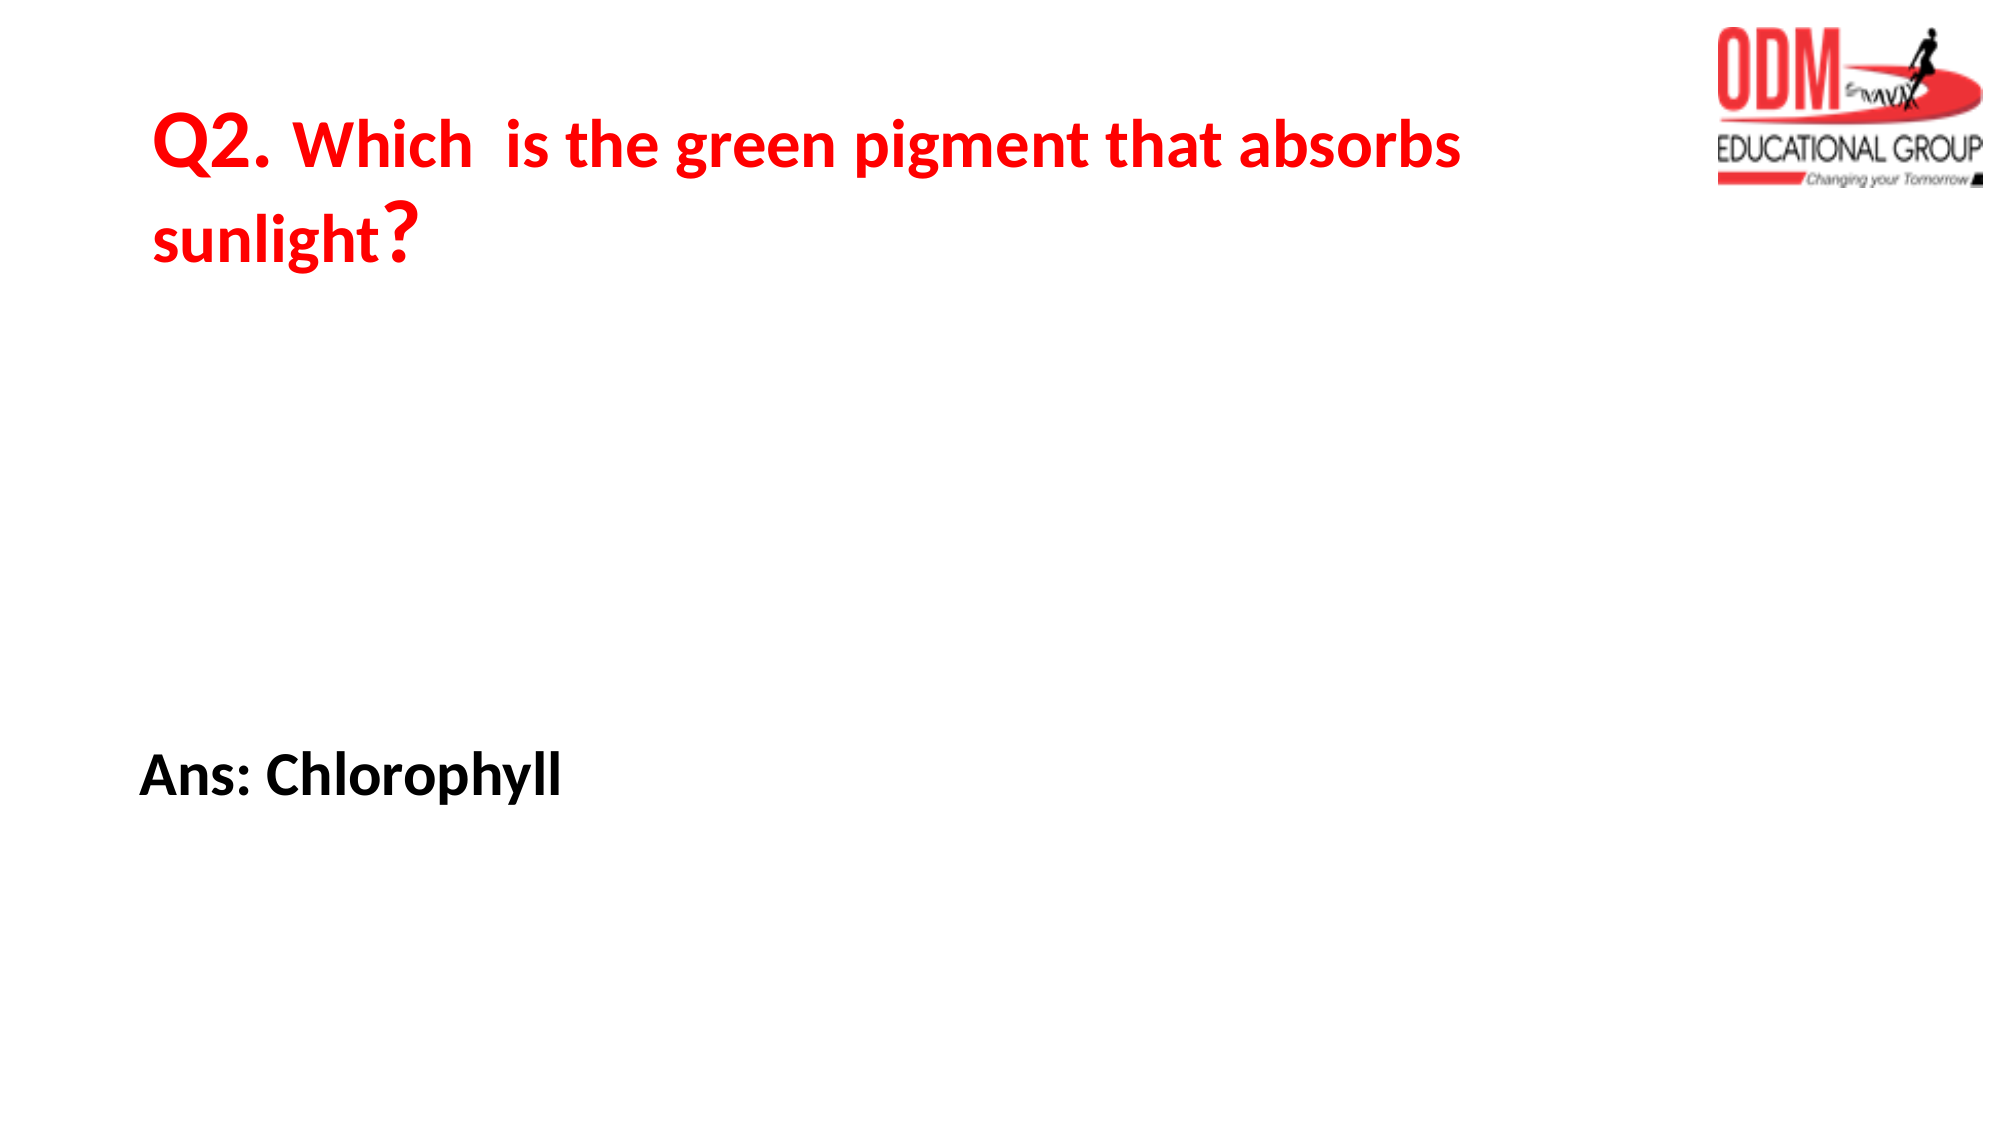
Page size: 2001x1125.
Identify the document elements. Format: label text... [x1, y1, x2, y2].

list Ans: Chlorophyll [124, 725, 1876, 913]
picture [1718, 27, 1983, 188]
title Q2. Which is the green pigment that absorbs sunlight? [137, 113, 1719, 265]
